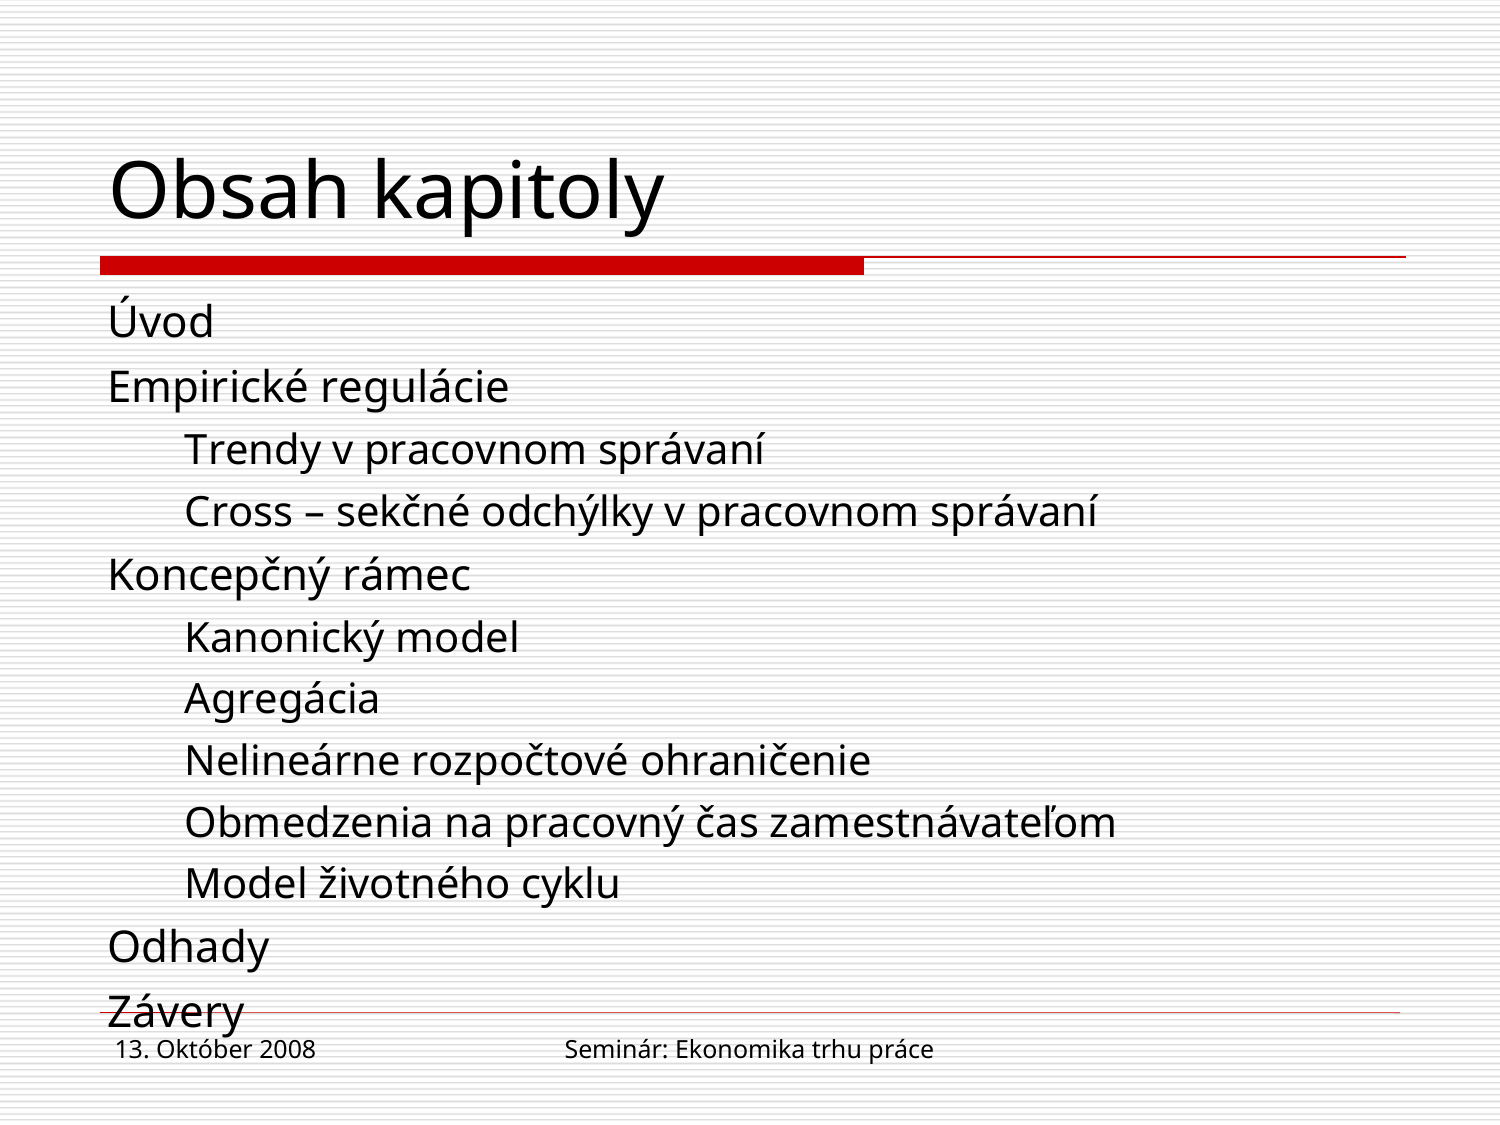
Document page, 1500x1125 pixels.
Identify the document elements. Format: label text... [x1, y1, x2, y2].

title Obsah kapitoly [94, 49, 1407, 250]
picture [0, 0, 1500, 1125]
list Úvod Empirické regulácie Trendy v pracovnom správaní Cross – sekčné odchýlky v pracovnom správaní Koncepčný rámec Kanonický model Agregácia Nelineárne rozpočtové ohraničenie Obmedzenia na pracovný čas zamestnávateľom Model životného cyklu Odhady Závery [92, 287, 1406, 988]
